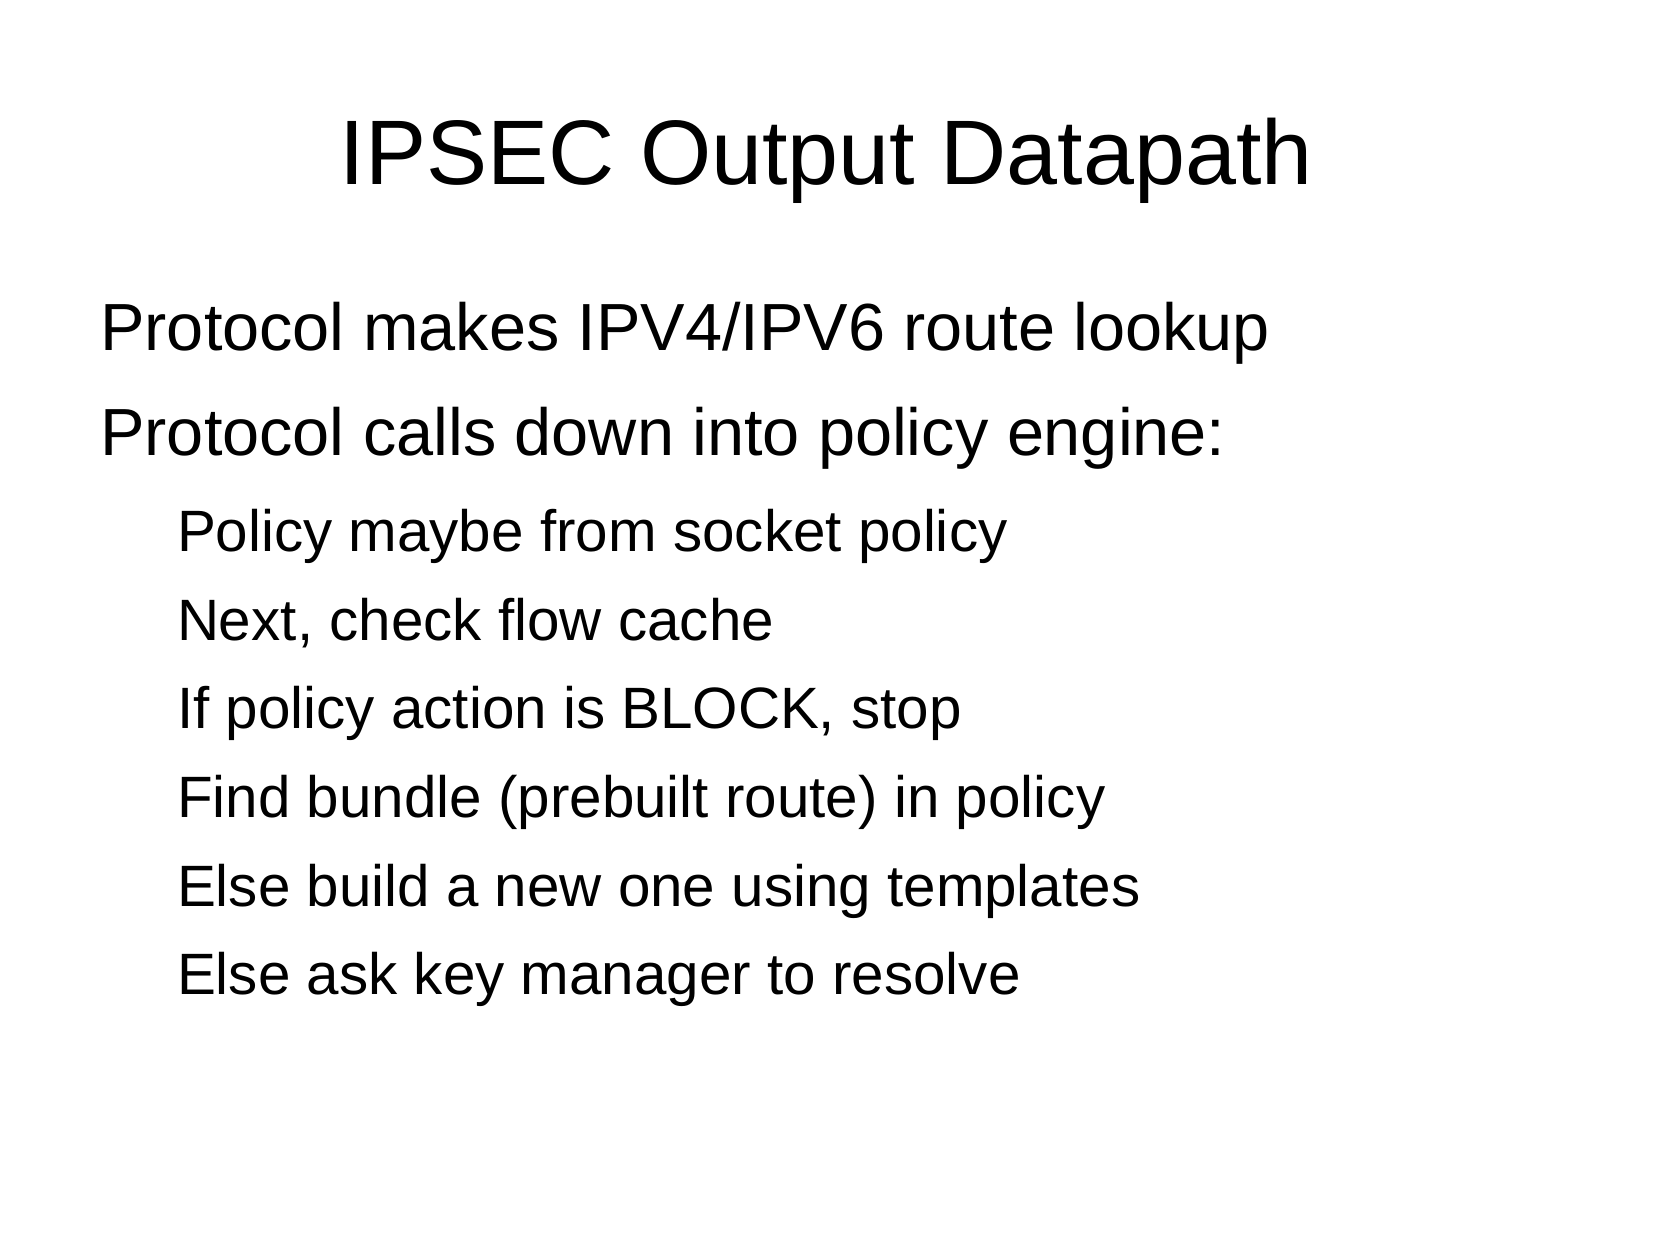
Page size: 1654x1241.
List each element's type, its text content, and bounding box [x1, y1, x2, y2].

title IPSEC Output Datapath [82, 49, 1571, 257]
list Protocol makes IPV4/IPV6 route lookup Protocol calls down into policy engine: Policy maybe from socket policy Next, check flow cache If policy action is BLOCK, stop Find bundle (prebuilt route) in policy Else build a new one using templates Else ask key manager to resolve [82, 290, 1571, 1109]
